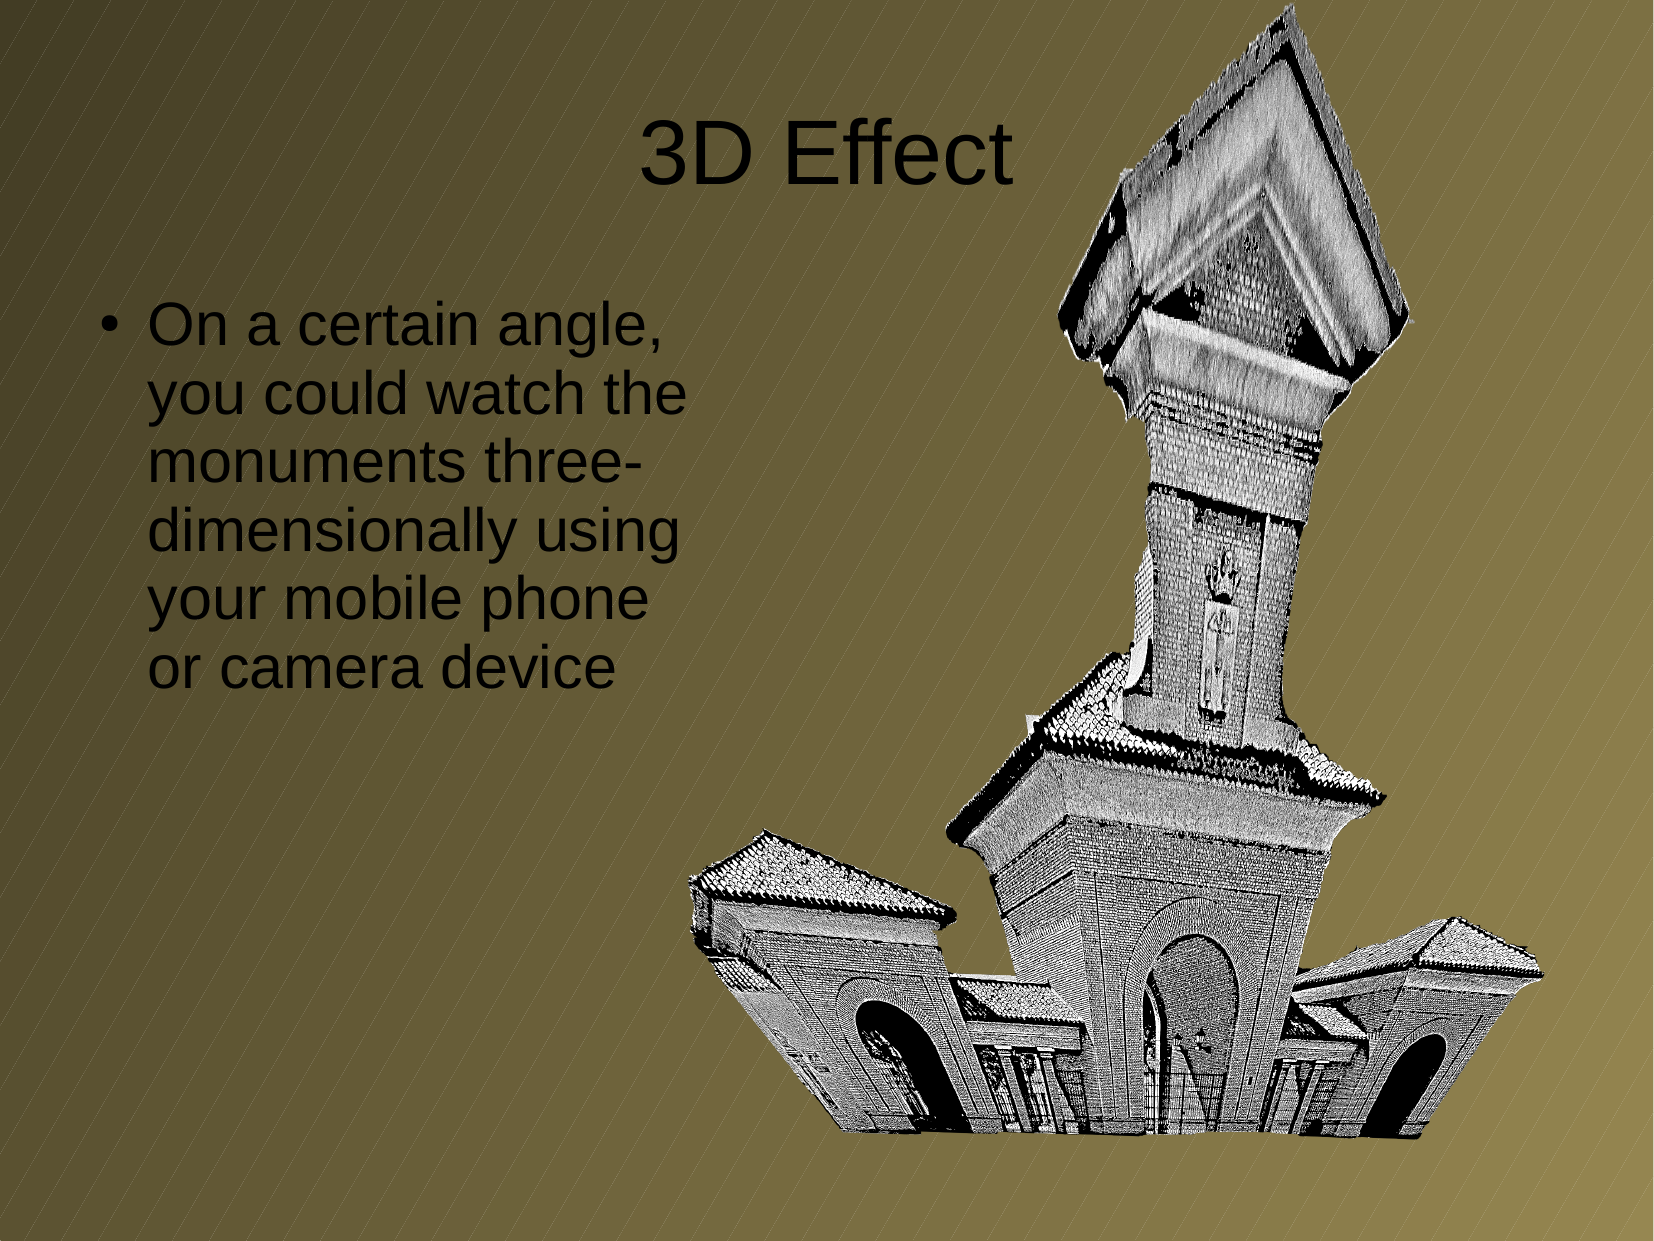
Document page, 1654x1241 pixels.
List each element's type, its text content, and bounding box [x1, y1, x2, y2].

list On a certain angle, you could watch the monuments three-dimensionally using your mobile phone or camera device [82, 290, 655, 756]
picture [632, 0, 1618, 1206]
title 3D Effect [82, 49, 662, 257]
